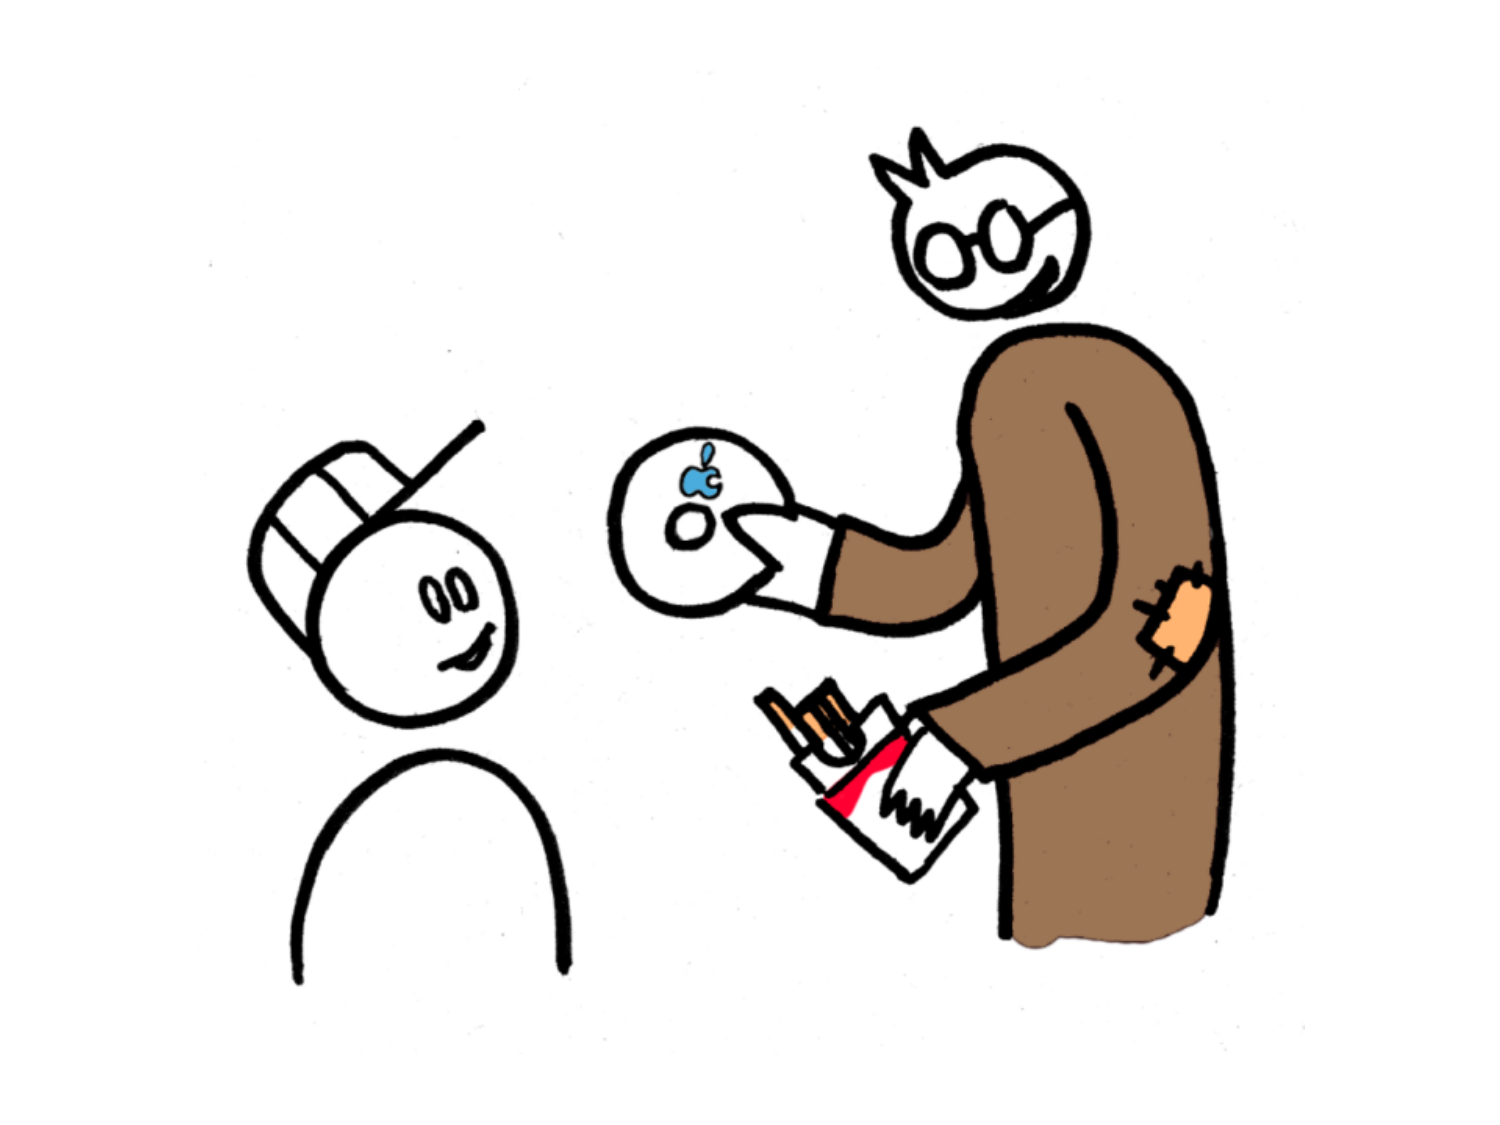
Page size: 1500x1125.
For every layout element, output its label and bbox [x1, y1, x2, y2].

picture [195, 67, 1305, 1058]
